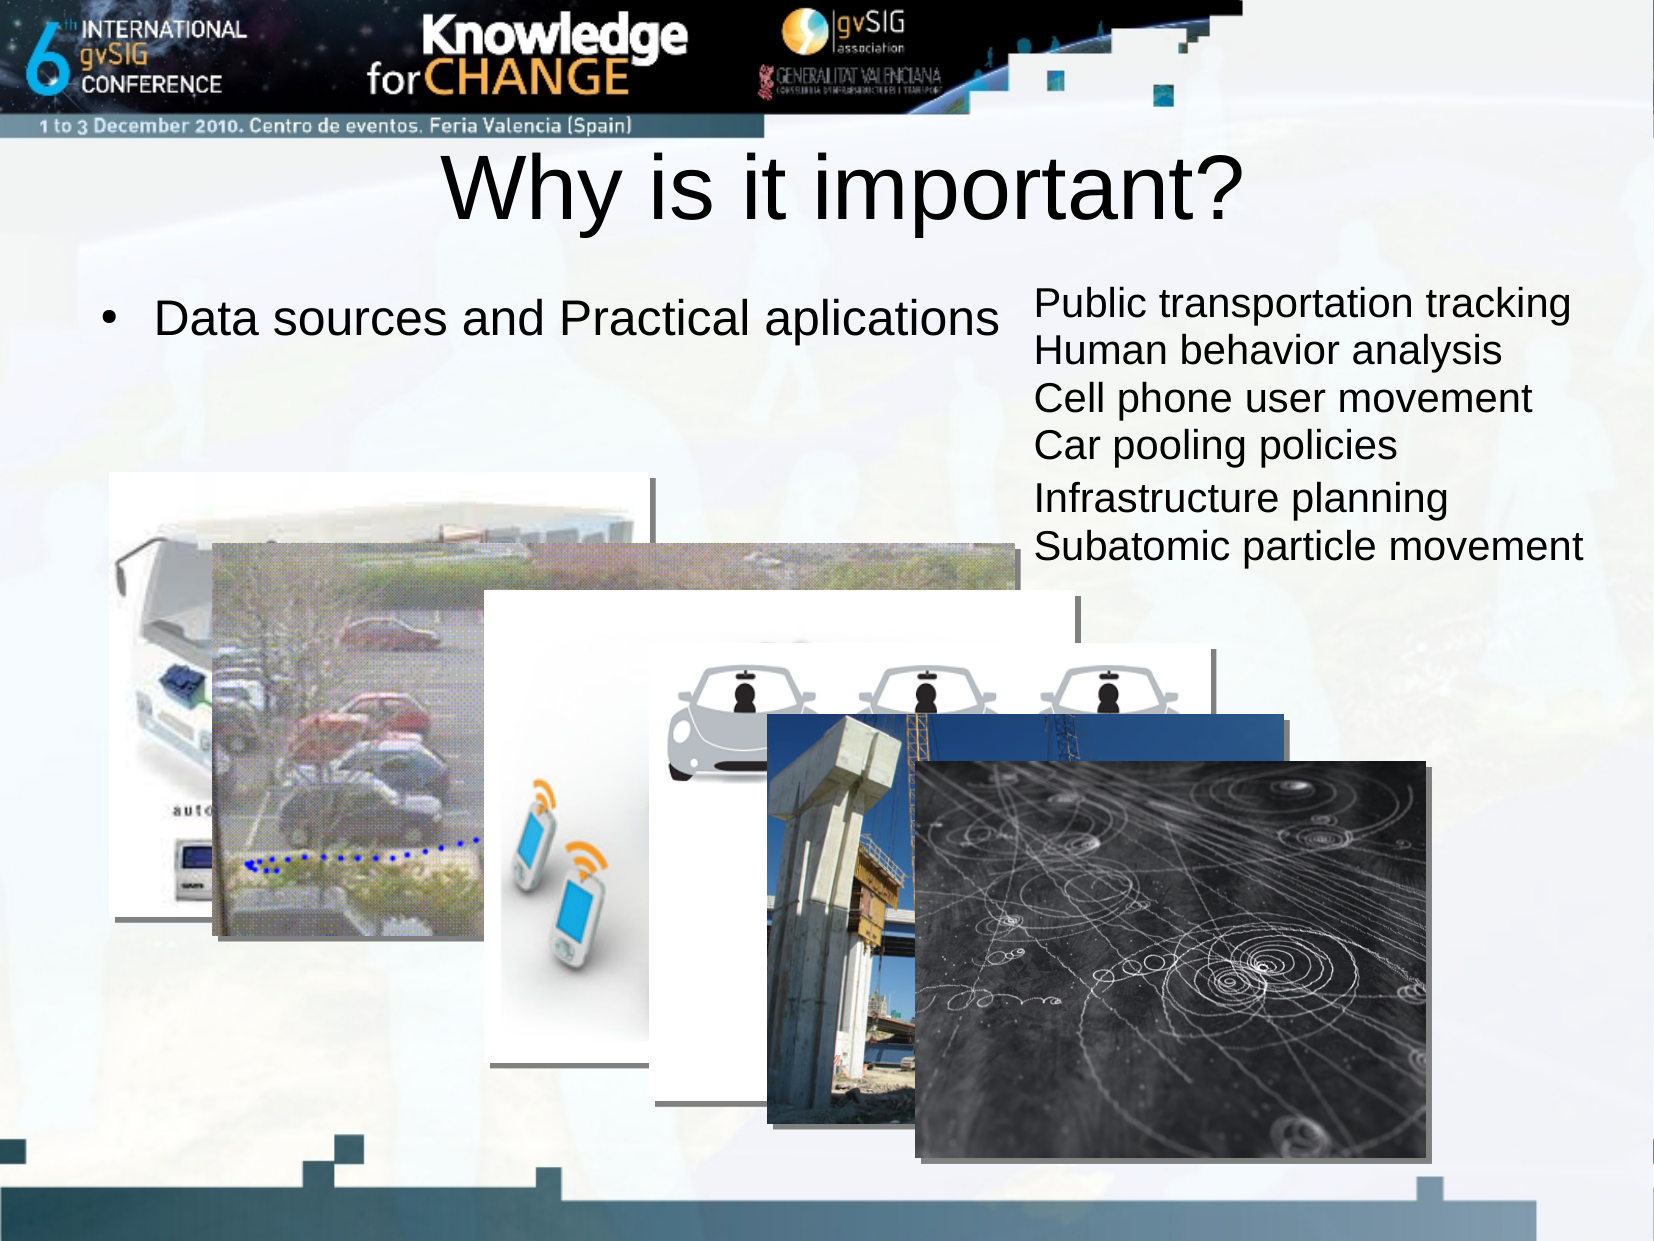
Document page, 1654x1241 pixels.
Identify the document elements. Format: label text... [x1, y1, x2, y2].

text_box Subatomic particle movement [1033, 519, 1595, 571]
text_box Cell phone user movement [1033, 372, 1595, 419]
text_box Car pooling policies [1033, 419, 1595, 471]
title Why is it important? [82, 92, 1571, 285]
text_box Infrastructure planning [1033, 472, 1595, 519]
text_box Human behavior analysis [1033, 324, 1595, 372]
picture [0, 0, 1654, 1241]
text_box Public transportation tracking [1033, 277, 1595, 324]
list Data sources and Practical aplications [82, 290, 1571, 1094]
